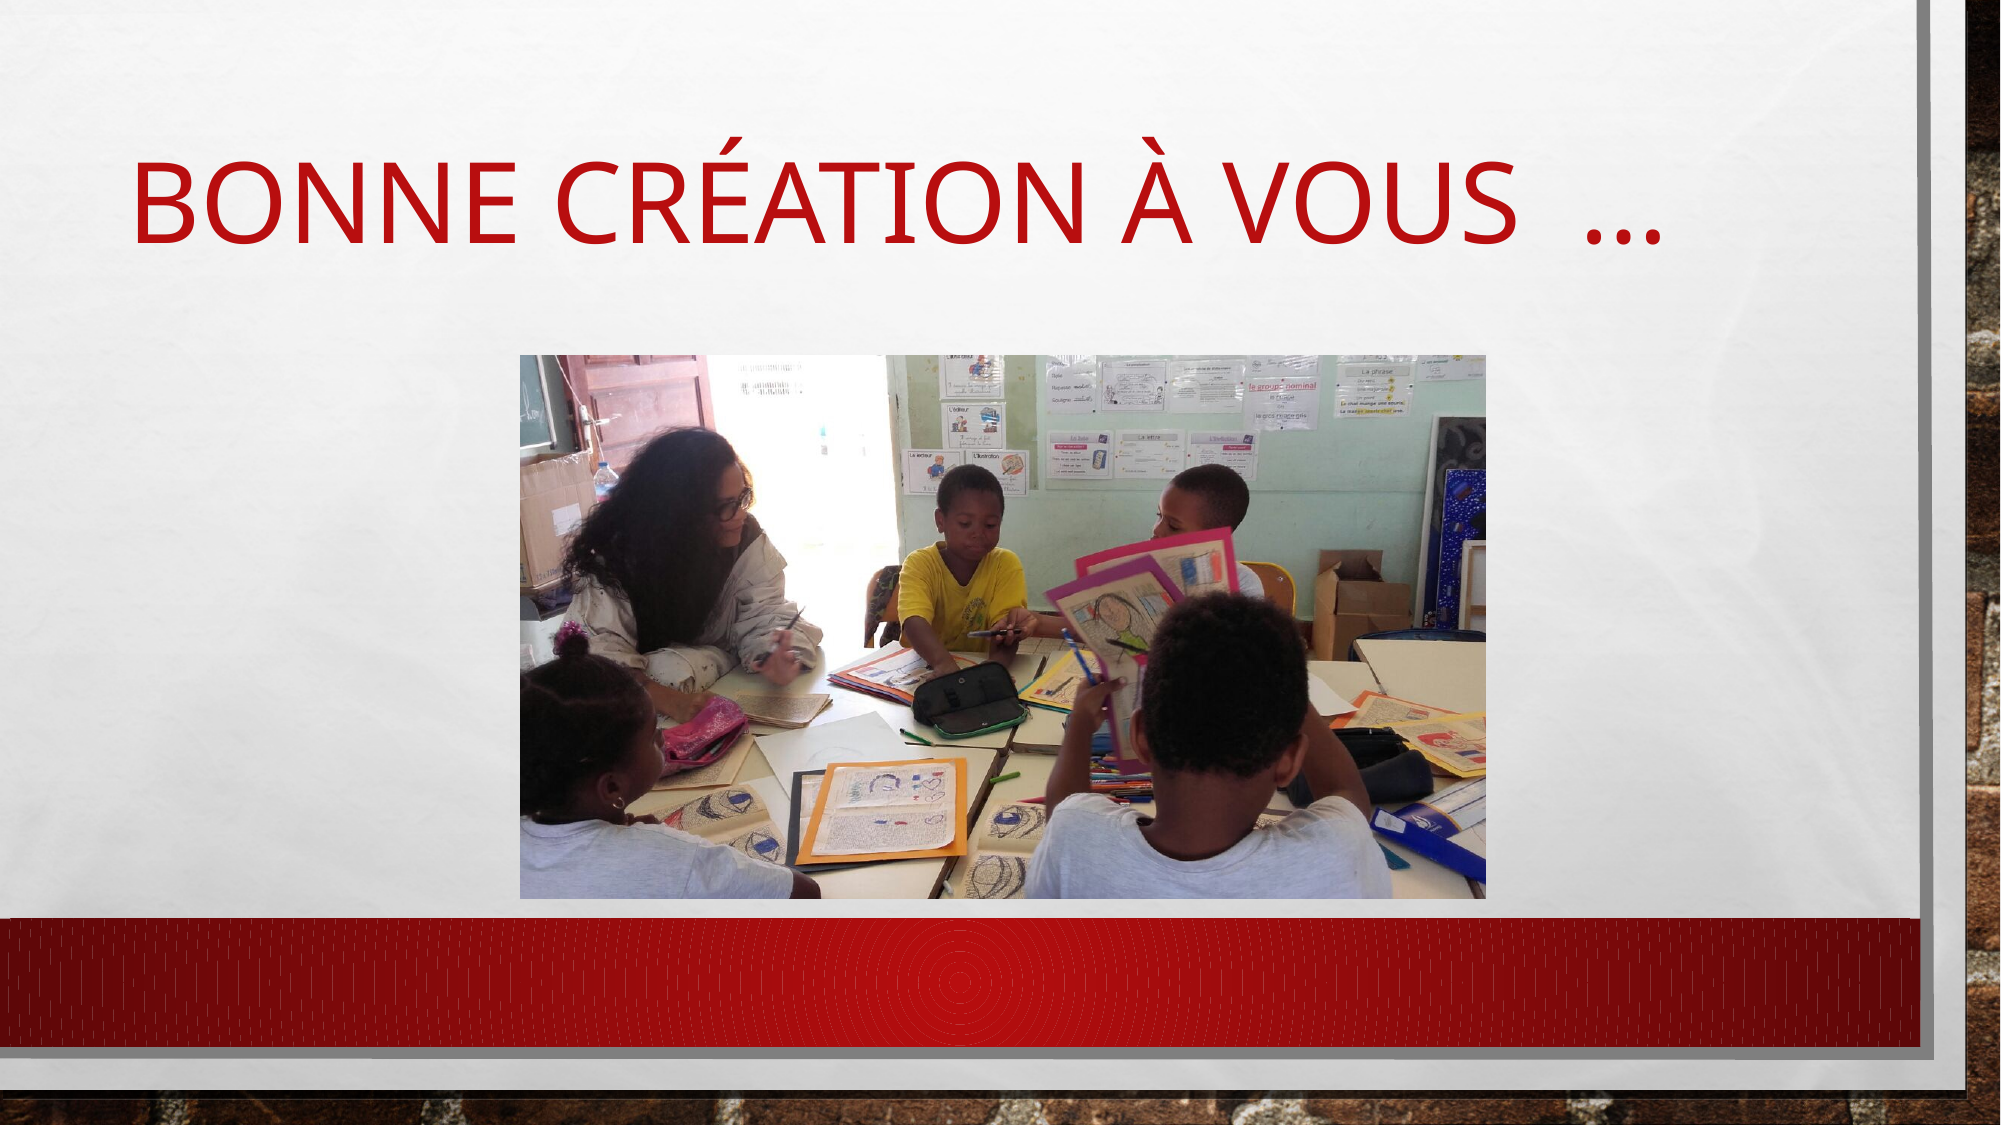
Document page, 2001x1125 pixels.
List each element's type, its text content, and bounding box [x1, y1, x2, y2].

picture [520, 355, 1486, 900]
title Bonne création à vous … [112, 112, 1819, 302]
